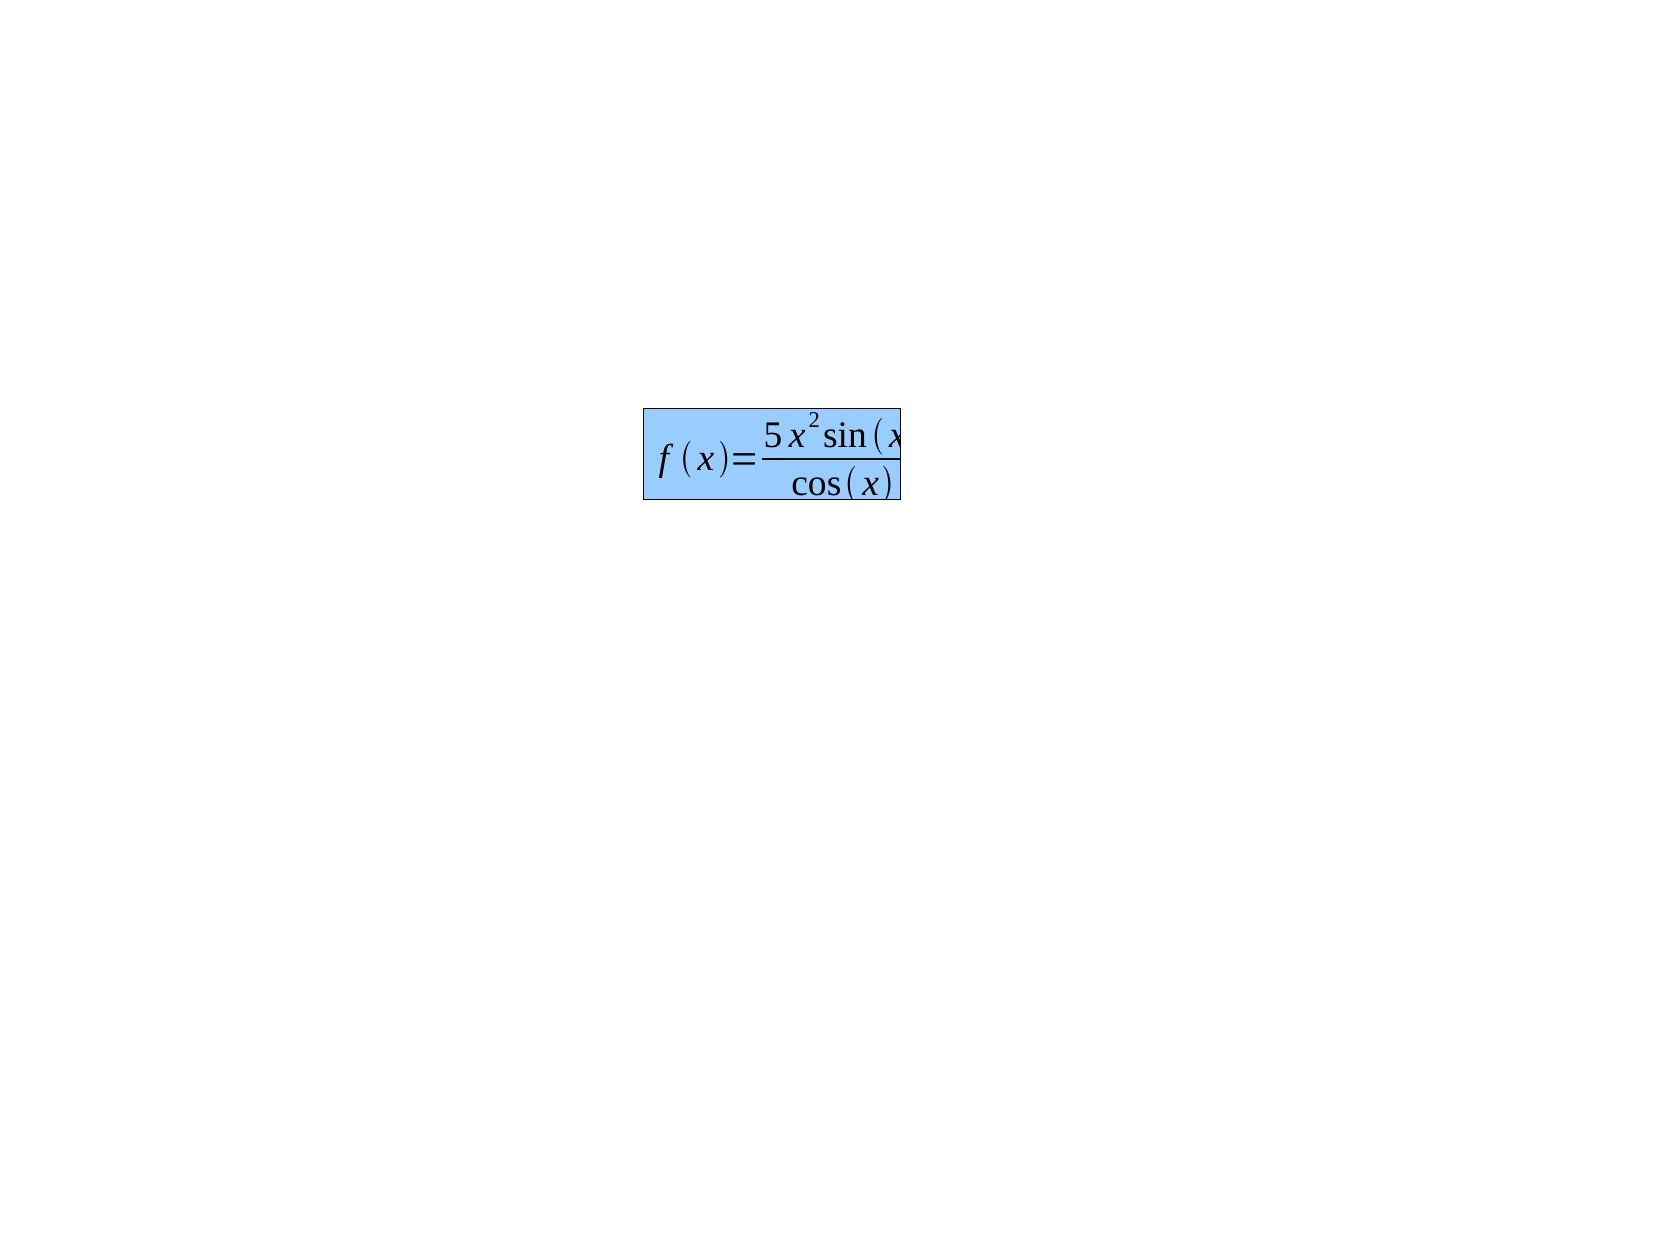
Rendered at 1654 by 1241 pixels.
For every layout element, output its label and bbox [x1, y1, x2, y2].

chart [643, 408, 901, 500]
